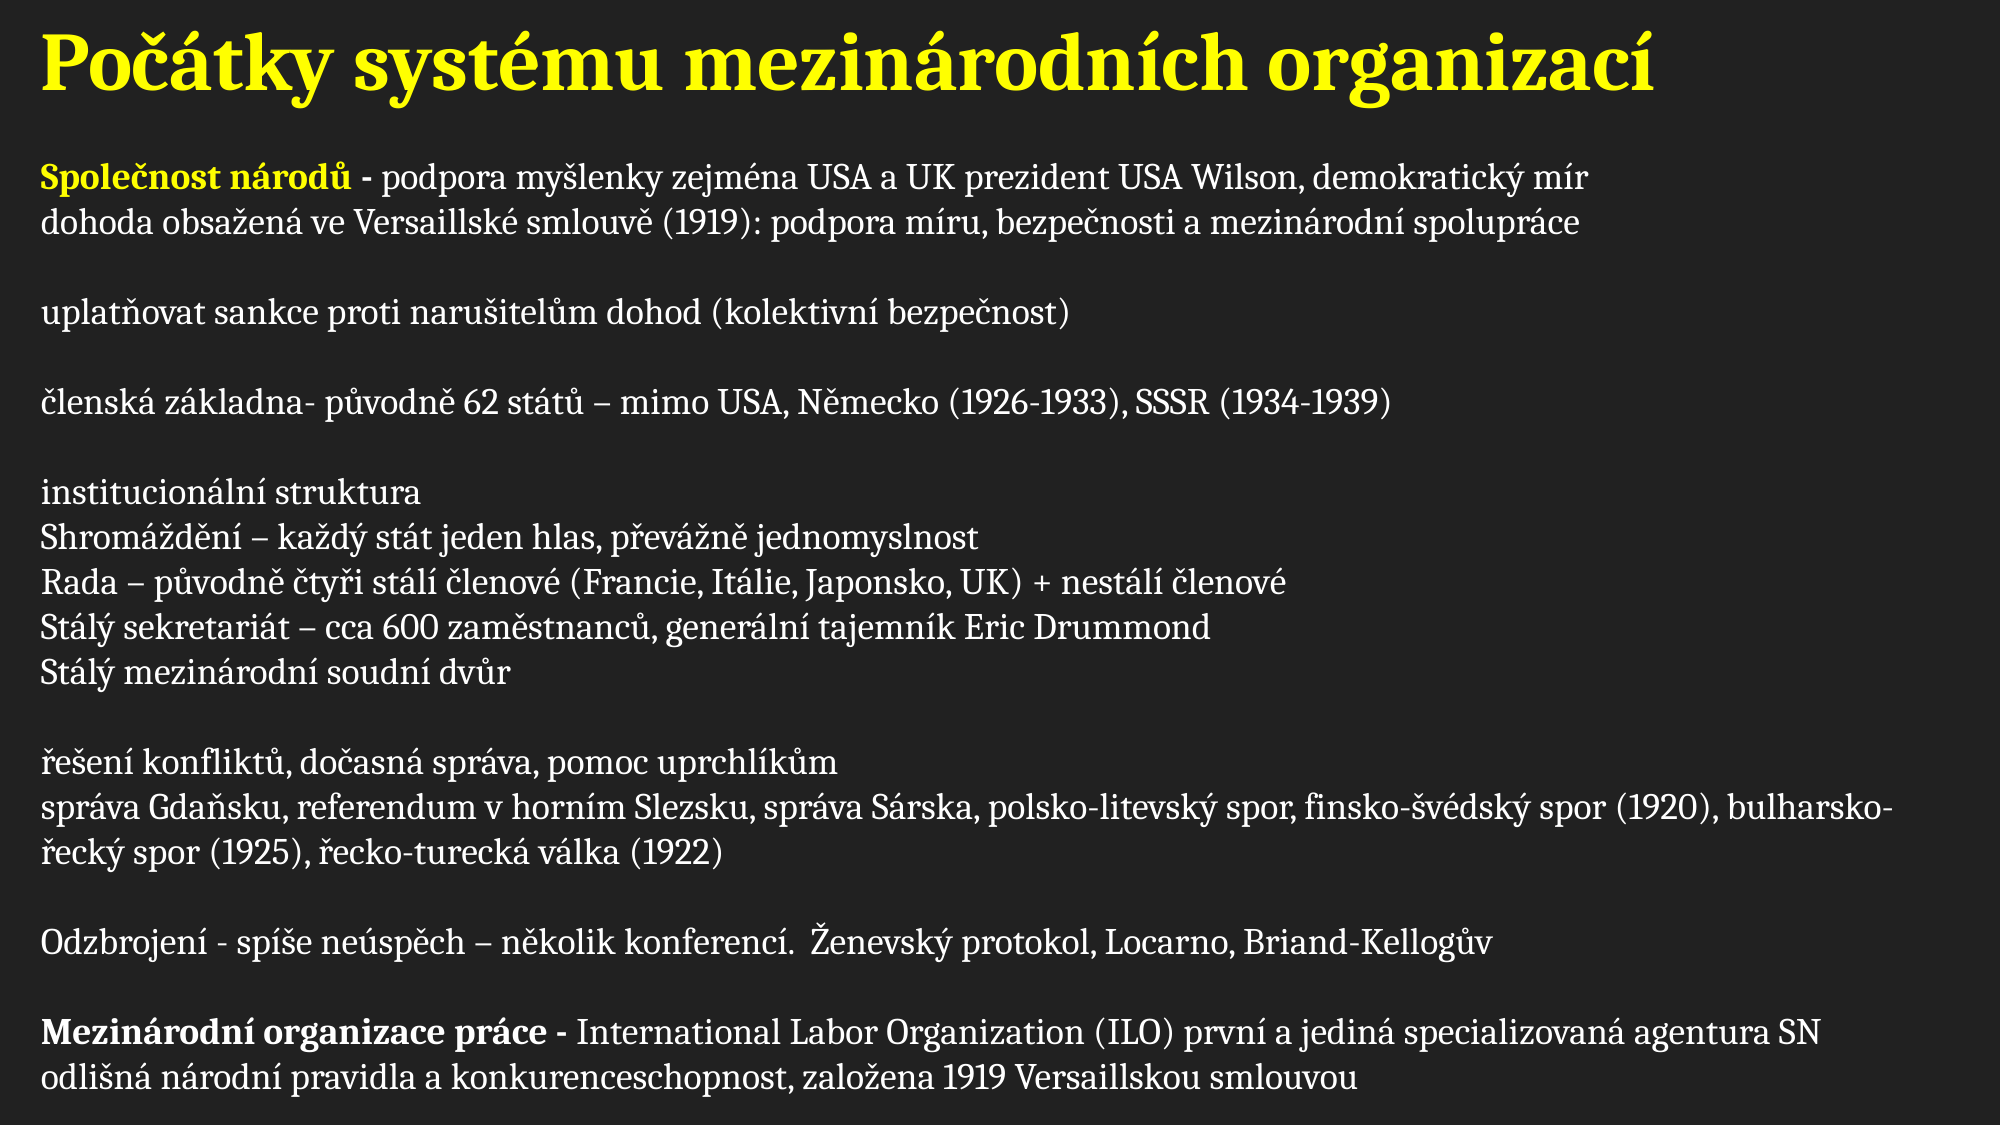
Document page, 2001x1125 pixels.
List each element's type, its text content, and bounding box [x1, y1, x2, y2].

text_box Počátky systému mezinárodních organizací Společnost národů - podpora myšlenky zejména USA a UK prezident USA Wilson, demokratický mír dohoda obsažená ve Versaillské smlouvě (1919): podpora míru, bezpečnosti a mezinárodní spolupráce uplatňovat sankce proti narušitelům dohod (kolektivní bezpečnost) členská základna- původně 62 států – mimo USA, Německo (1926-1933), SSSR (1934-1939) institucionální struktura Shromáždění – každý stát jeden hlas, převážně jednomyslnost Rada – původně čtyři stálí členové (Francie, Itálie, Japonsko, UK) + nestálí členové Stálý sekretariát – cca 600 zaměstnanců, generální tajemník Eric Drummond Stálý mezinárodní soudní dvůr řešení konfliktů, dočasná správa, pomoc uprchlíkům správa Gdaňsku, referendum v horním Slezsku, správa Sárska, polsko-litevský spor, finsko-švédský spor (1920), bulharsko-řecký spor (1925), řecko-turecká válka (1922) Odzbrojení - spíše neúspěch – několik konferencí. Ženevský protokol, Locarno, Briand-Kellogův Mezinárodní organizace práce - International Labor Organization (ILO) první a jediná specializovaná agentura SN odlišná národní pravidla a konkurenceschopnost, založena 1919 Versaillskou smlouvou [26, 0, 1923, 1105]
